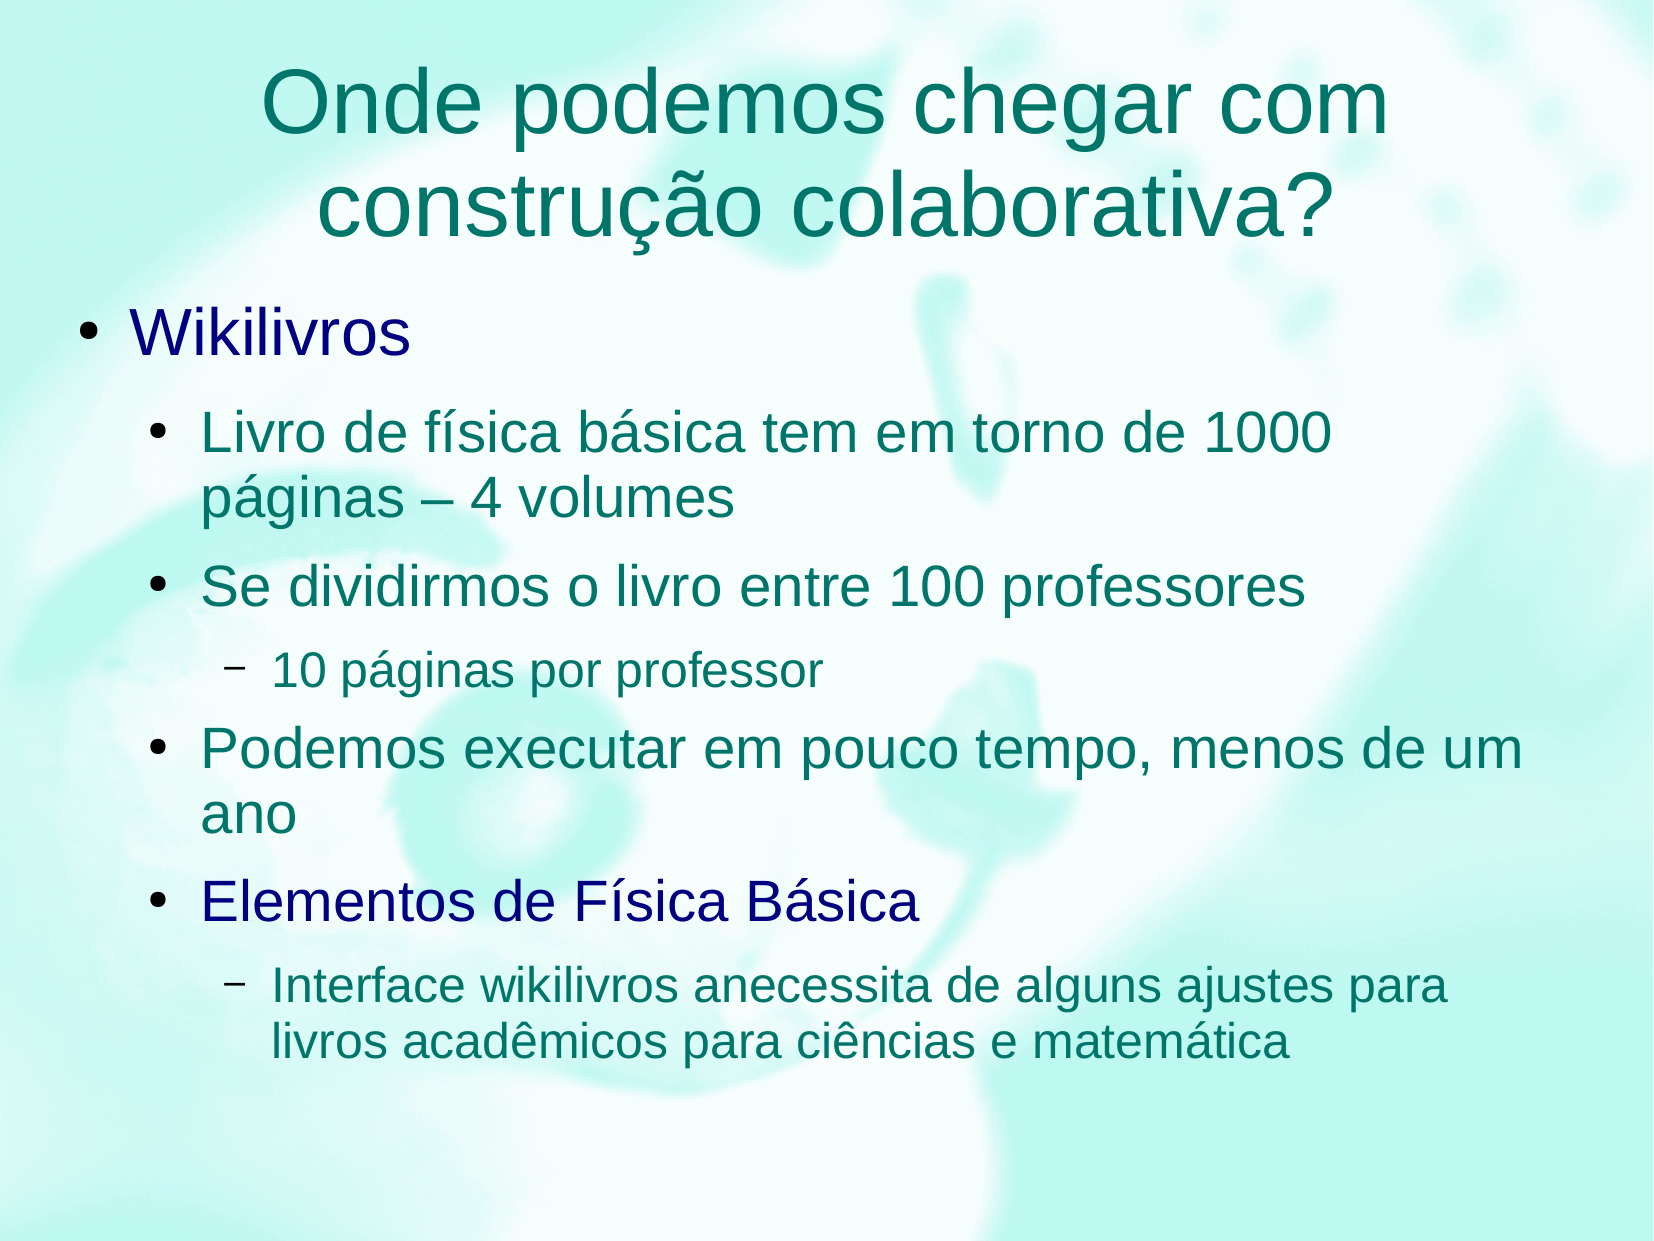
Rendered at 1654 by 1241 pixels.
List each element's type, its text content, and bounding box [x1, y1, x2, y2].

list Wikilivros Livro de física básica tem em torno de 1000 páginas – 4 volumes Se dividirmos o livro entre 100 professores 10 páginas por professor Podemos executar em pouco tempo, menos de um ano Elementos de Física Básica Interface wikilivros anecessita de alguns ajustes para livros acadêmicos para ciências e matemática [59, 295, 1548, 1114]
title Onde podemos chegar com construção colaborativa? [82, 50, 1571, 256]
picture [0, 0, 1654, 1241]
